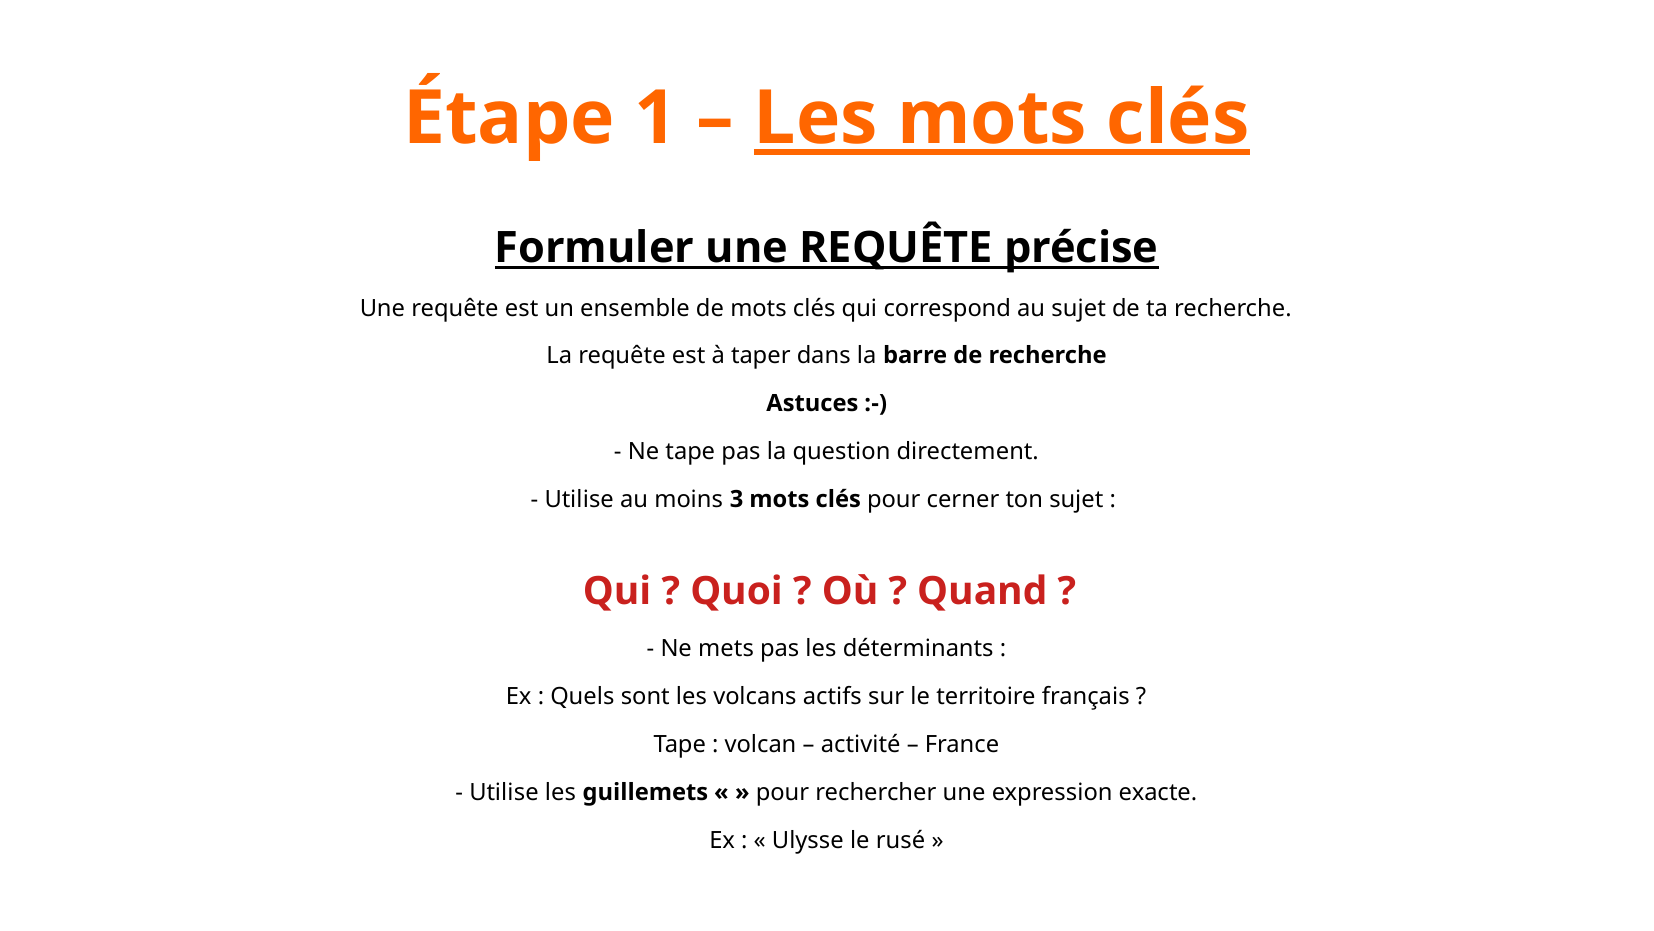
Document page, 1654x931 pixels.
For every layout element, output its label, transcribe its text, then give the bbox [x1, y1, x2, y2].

title Étape 1 – Les mots clés [82, 37, 1571, 168]
list Formuler une REQUÊTE précise Une requête est un ensemble de mots clés qui correspond au sujet de ta recherche. La requête est à taper dans la barre de recherche Astuces :-) - Ne tape pas la question directement. - Utilise au moins 3 mots clés pour cerner ton sujet : Qui ? Quoi ? Où ? Quand ? - Ne mets pas les déterminants : Ex : Quels sont les volcans actifs sur le territoire français ? Tape : volcan – activité – France - Utilise les guillemets « » pour rechercher une expression exacte. Ex : « Ulysse le rusé » [82, 168, 1571, 860]
